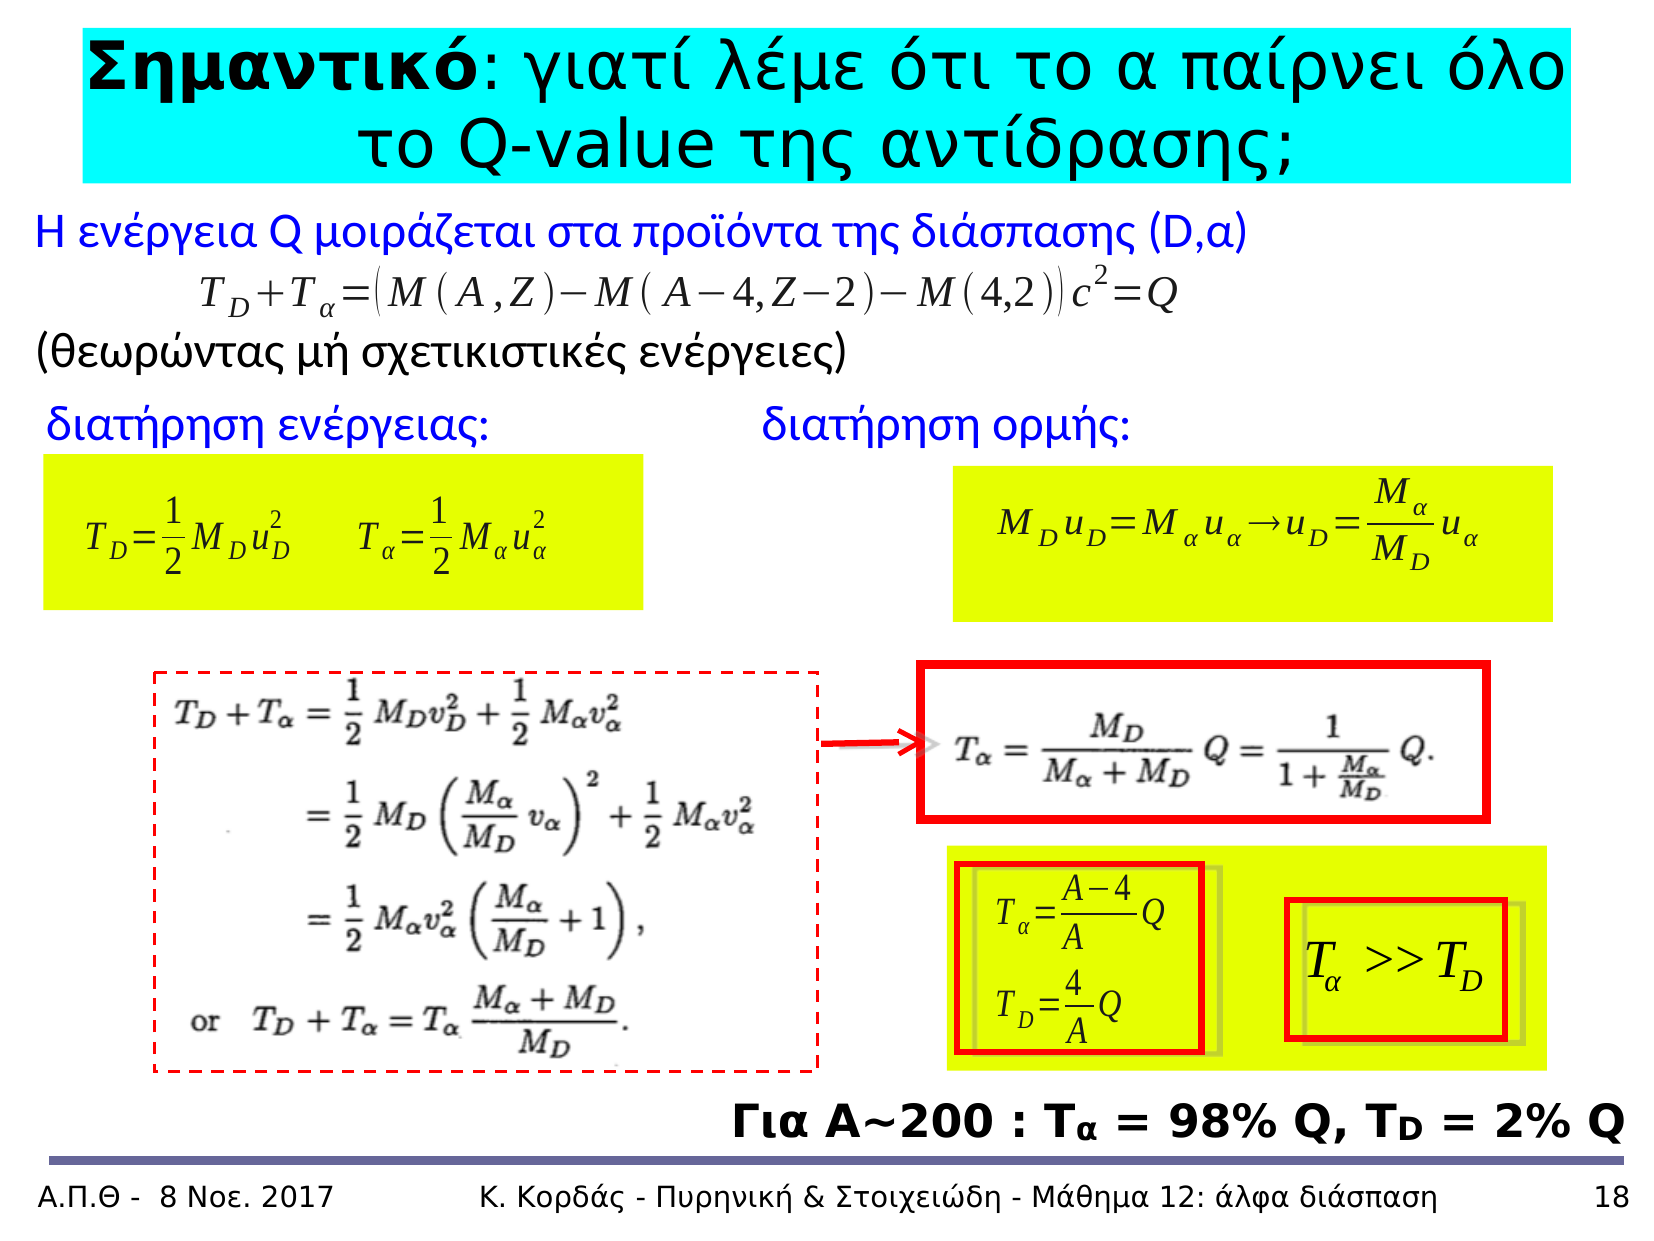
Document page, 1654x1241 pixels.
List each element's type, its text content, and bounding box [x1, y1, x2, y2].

chart [187, 259, 1194, 325]
chart [984, 470, 1493, 577]
picture [925, 669, 1483, 815]
chart [986, 871, 1182, 1049]
text_box [946, 845, 1547, 1071]
title Σημαντικό: γιατί λέμε ότι το α παίρνει όλο το Q-value της αντίδρασης; [82, 27, 1571, 184]
chart [1296, 932, 1301, 996]
text_box [43, 531, 644, 611]
text_box Για A~200 : Τα = 98% Q, TD = 2% Q [716, 1087, 1642, 1167]
chart [75, 488, 561, 585]
chart [1308, 932, 1490, 996]
picture [155, 673, 816, 1071]
text_box H ενέργεια Q μοιράζεται στα προϊόντα της διάσπασης (D,α) (θεωρώντας μή σχετικιστικές ενέργειες) διατήρηση ενέργειας: διατήρηση ορμής: [19, 190, 1636, 531]
text_box [952, 531, 1553, 622]
